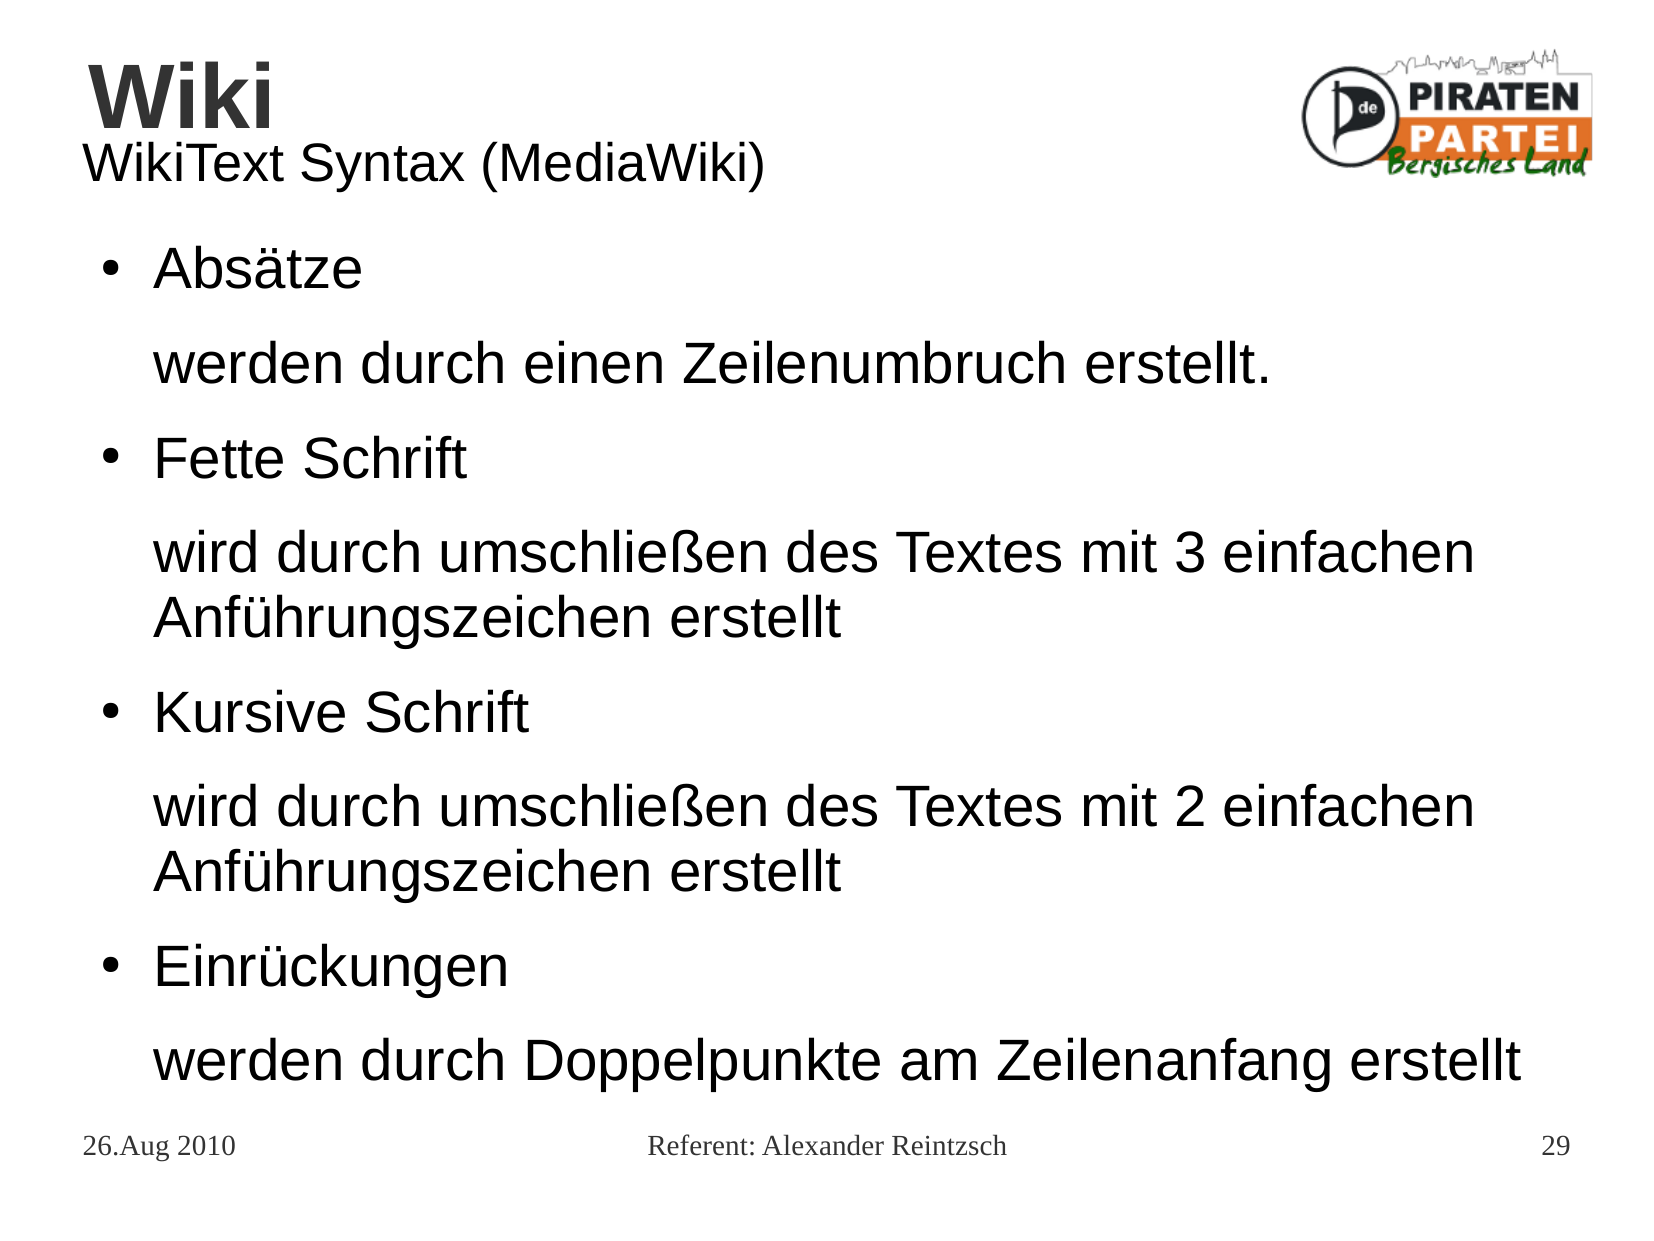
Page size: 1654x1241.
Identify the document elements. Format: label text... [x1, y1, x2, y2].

picture [1299, 48, 1595, 178]
list Absätze werden durch einen Zeilenumbruch erstellt. Fette Schrift wird durch umschließen des Textes mit 3 einfachen Anführungszeichen erstellt Kursive Schrift wird durch umschließen des Textes mit 2 einfachen Anführungszeichen erstellt Einrückungen werden durch Doppelpunkte am Zeilenanfang erstellt [82, 236, 1571, 1094]
title WikiText Syntax (MediaWiki) [82, 118, 1300, 207]
